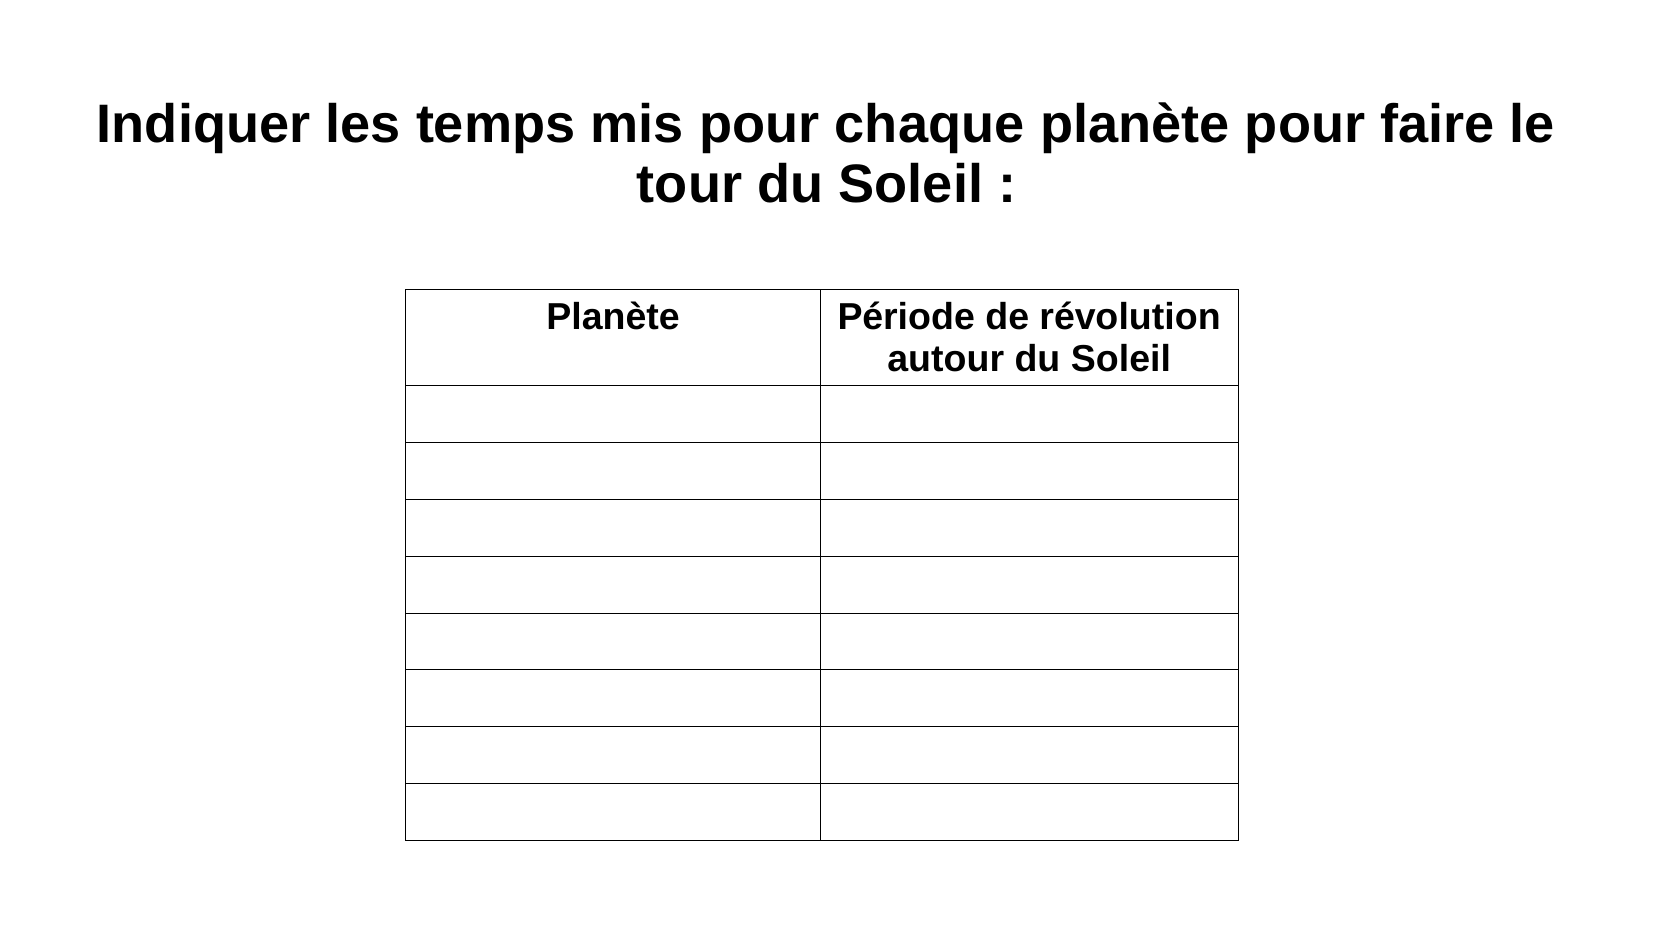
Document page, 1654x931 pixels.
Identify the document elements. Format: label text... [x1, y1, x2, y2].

table_cell [406, 557, 820, 613]
table_cell [821, 727, 1238, 783]
table_cell [406, 614, 820, 669]
table_cell [821, 443, 1238, 499]
table_cell [821, 670, 1238, 726]
table_cell [406, 670, 820, 726]
subtitle Indiquer les temps mis pour chaque planète pour faire le tour du Soleil : [82, 42, 1571, 266]
table_cell [821, 784, 1238, 840]
table_header Période de révolution autour du Soleil [821, 290, 1238, 385]
table_cell [406, 386, 820, 442]
table_header Planète [406, 290, 820, 385]
table_cell [821, 386, 1238, 442]
table_cell [821, 500, 1238, 556]
table_cell [821, 614, 1238, 669]
table_cell [406, 784, 820, 840]
table_cell [406, 727, 820, 783]
table_cell [821, 557, 1238, 613]
table_cell [406, 500, 820, 556]
table_cell [406, 443, 820, 499]
